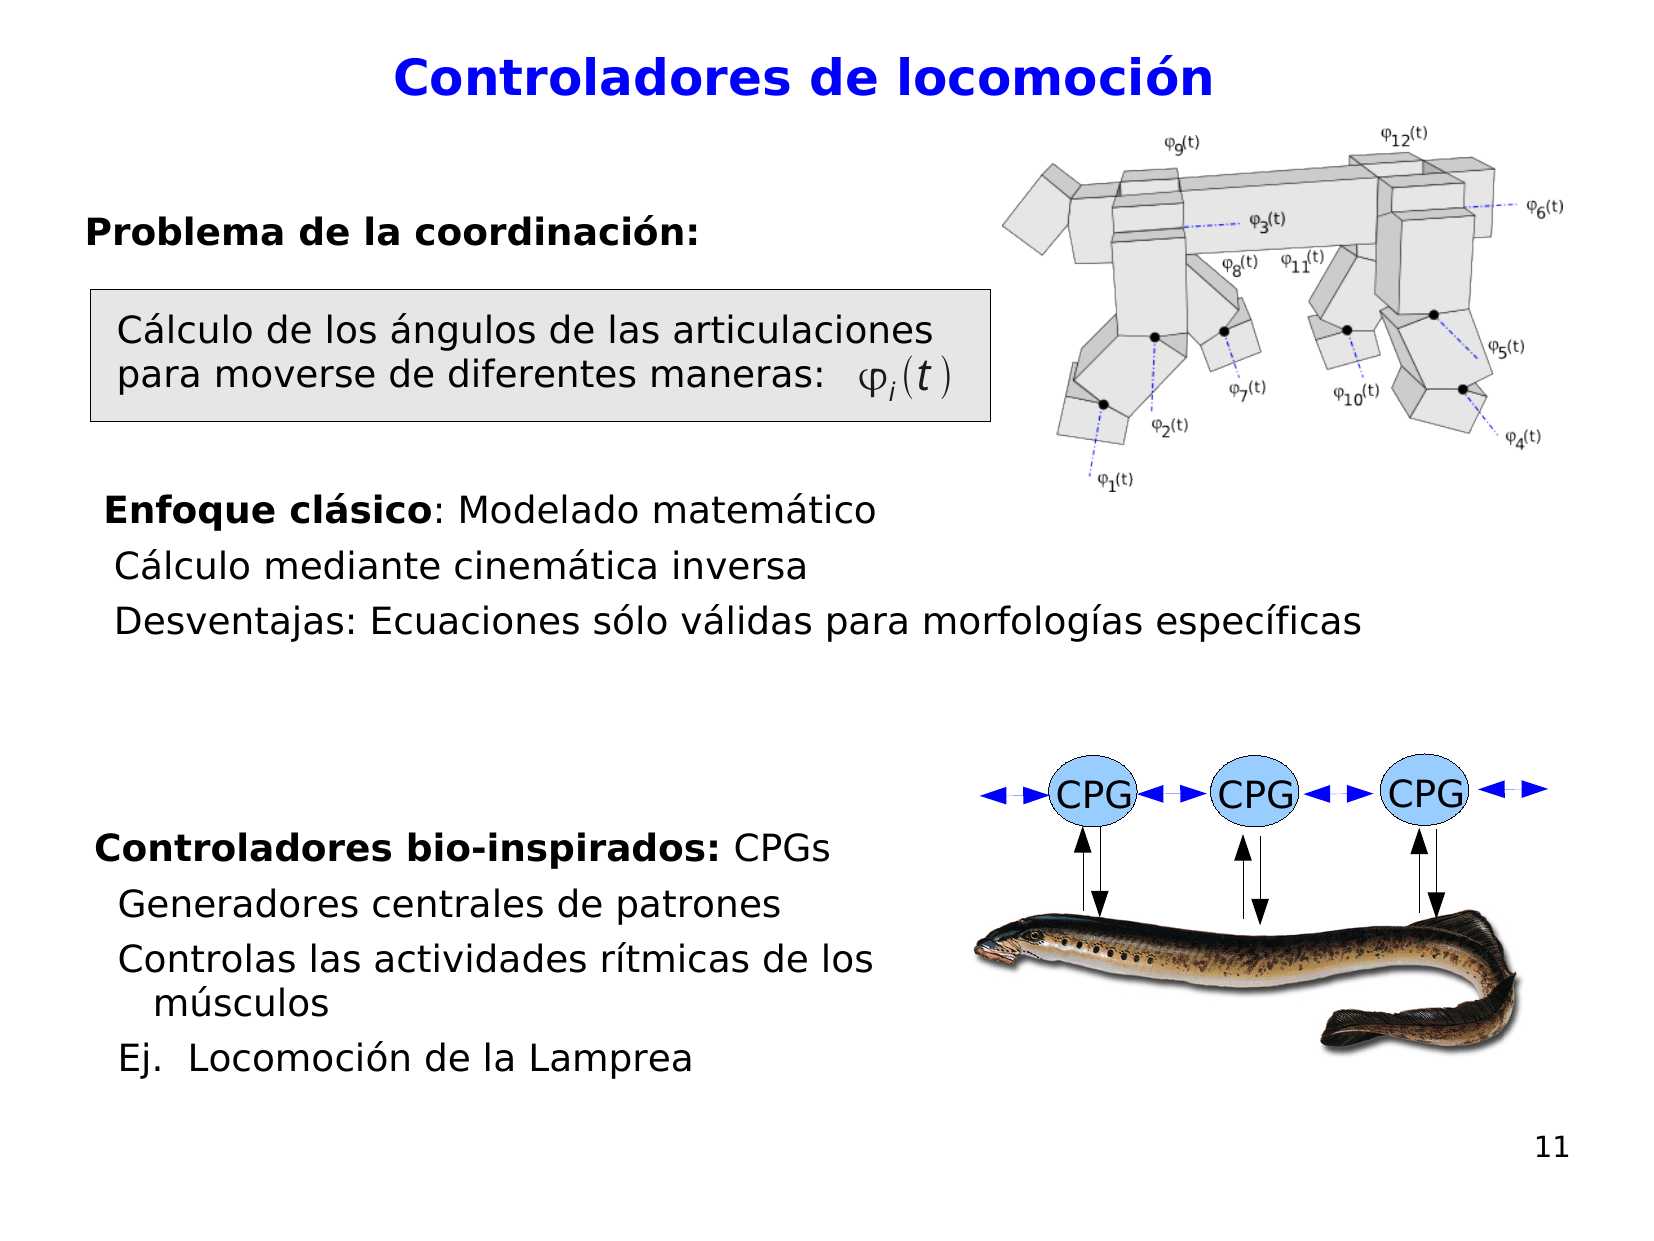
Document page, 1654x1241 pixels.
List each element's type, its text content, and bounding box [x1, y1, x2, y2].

text_box Cálculo de los ángulos de las articulaciones para moverse de diferentes maneras: [101, 301, 974, 404]
text_box [1223, 755, 1287, 766]
picture [932, 858, 1561, 1107]
text_box Controladores bio-inspirados: CPGs Generadores centrales de patrones Controlas las actividades rítmicas de los músculos Ej. Locomoción de la Lamprea [67, 819, 925, 1088]
text_box Enfoque clásico: Modelado matemático Cálculo mediante cinemática inversa Desventajas: Ecuaciones sólo válidas para morfologías específicas [63, 481, 1414, 651]
text_box [1061, 755, 1125, 766]
text_box Problema de la coordinación: [56, 203, 800, 263]
text_box CPG [1202, 766, 1311, 825]
text_box CPG [1040, 766, 1149, 825]
picture [1002, 126, 1563, 492]
chart [847, 348, 961, 408]
text_box CPG [1372, 764, 1481, 824]
text_box Controladores de locomoción [378, 41, 1231, 115]
text_box [1393, 753, 1456, 764]
text_box [90, 289, 991, 422]
